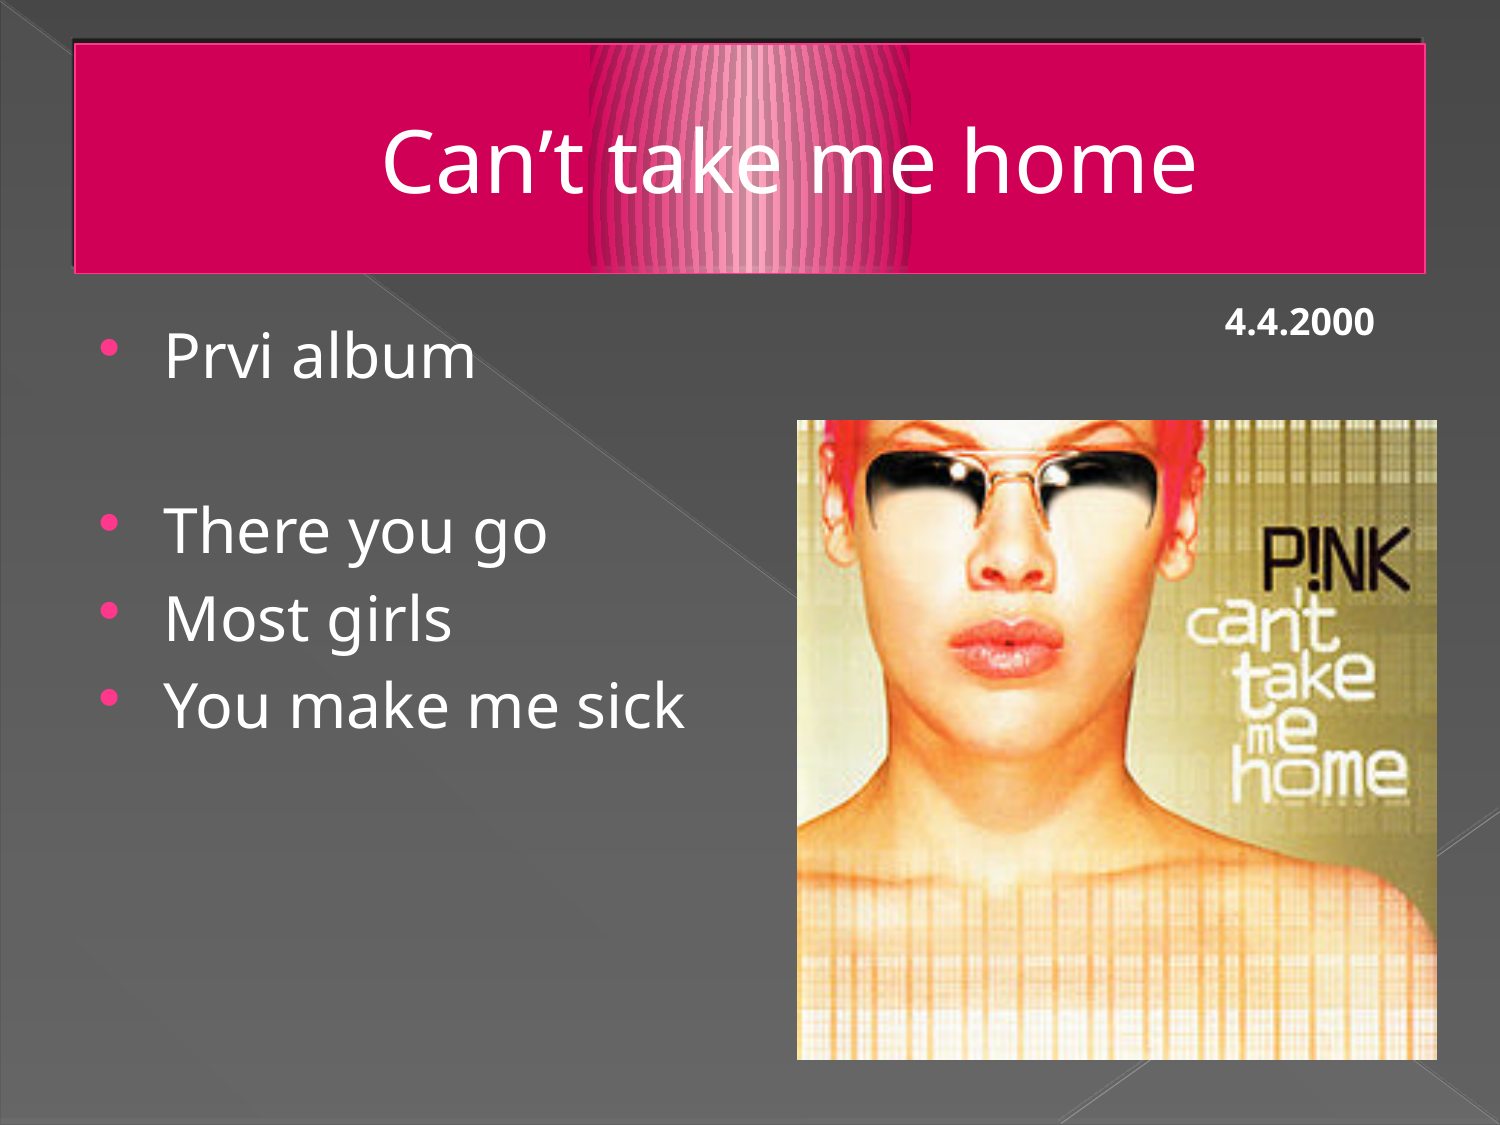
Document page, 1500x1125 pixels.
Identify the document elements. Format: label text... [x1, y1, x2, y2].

list Prvi album There you go Most girls You make me sick [75, 308, 1425, 1059]
title Can’t take me home [75, 43, 1425, 274]
picture [797, 420, 1437, 1060]
text_box 4.4.2000 [1210, 290, 1391, 351]
